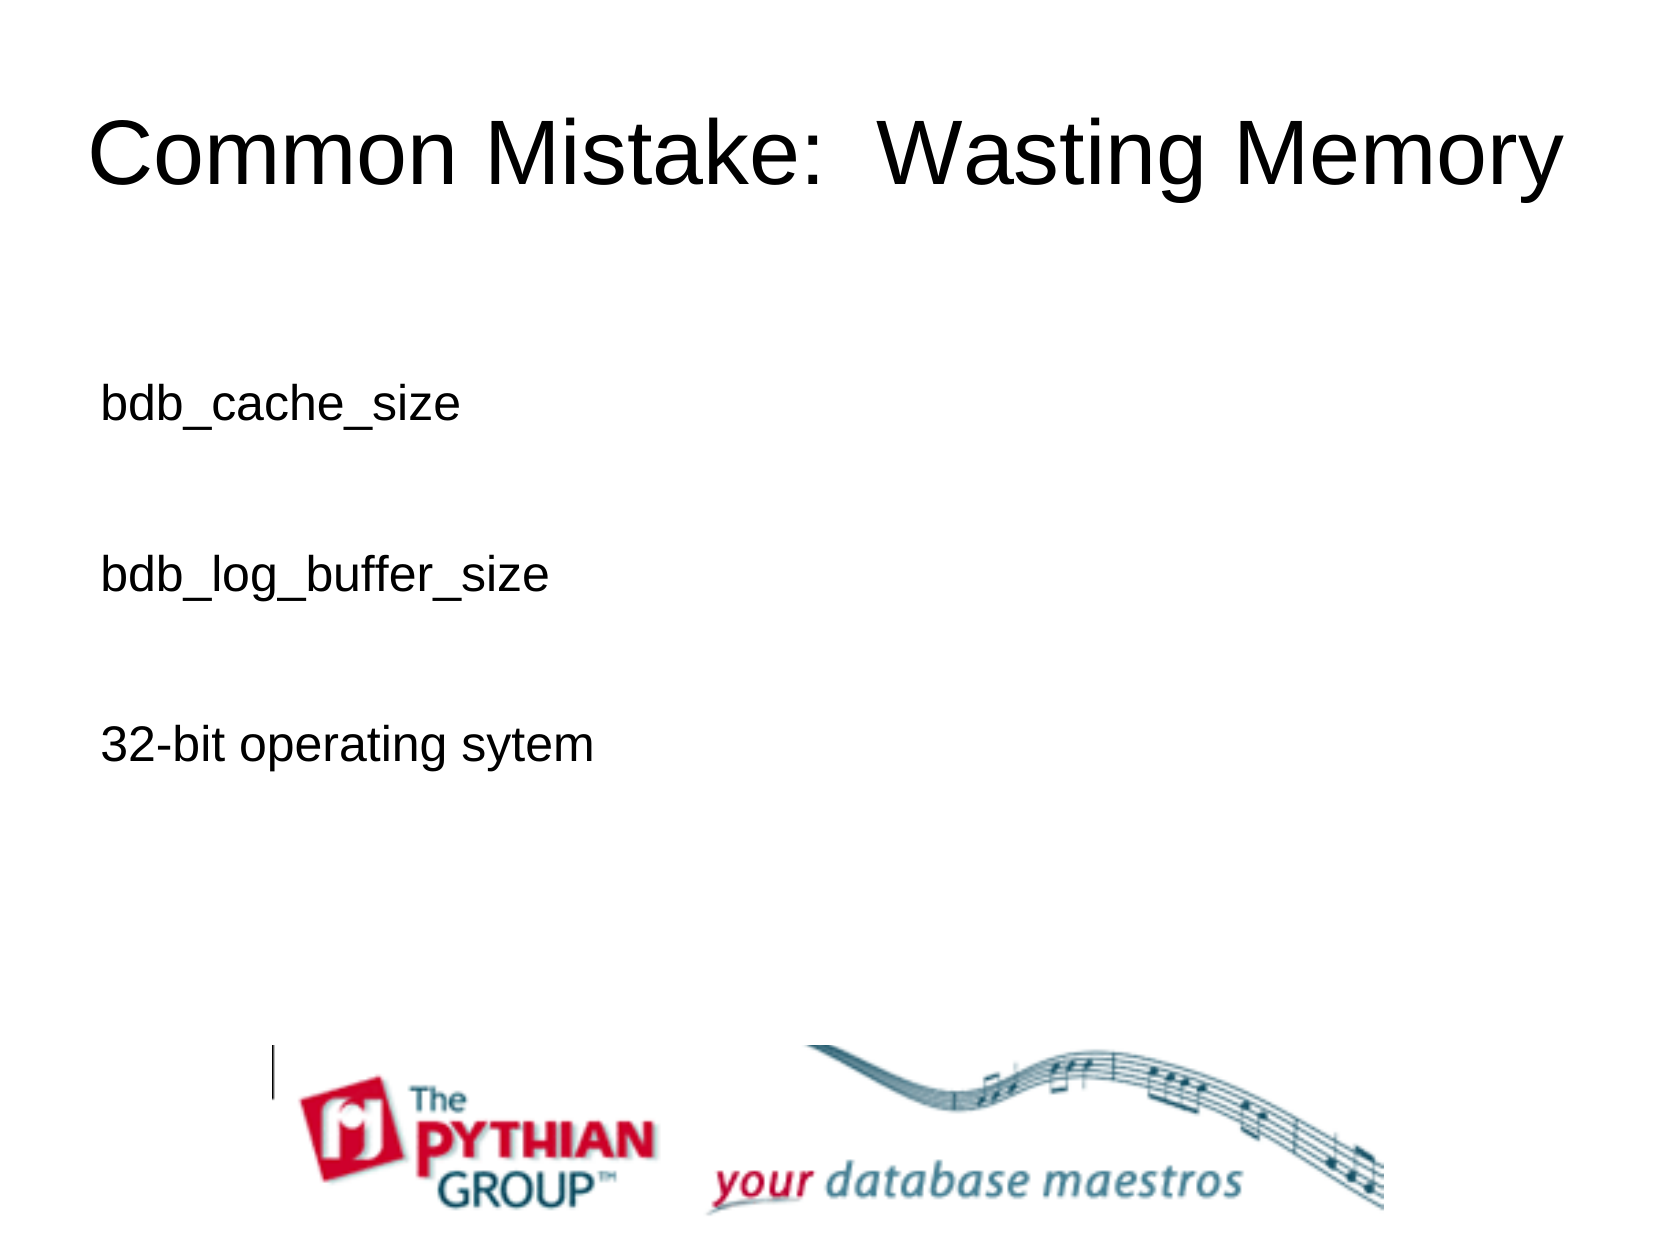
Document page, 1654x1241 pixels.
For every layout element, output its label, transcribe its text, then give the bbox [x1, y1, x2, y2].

list bdb_cache_size bdb_log_buffer_size 32-bit operating sytem [82, 290, 1571, 1094]
title Common Mistake: Wasting Memory [82, 56, 1571, 250]
picture [272, 1094, 1384, 1241]
